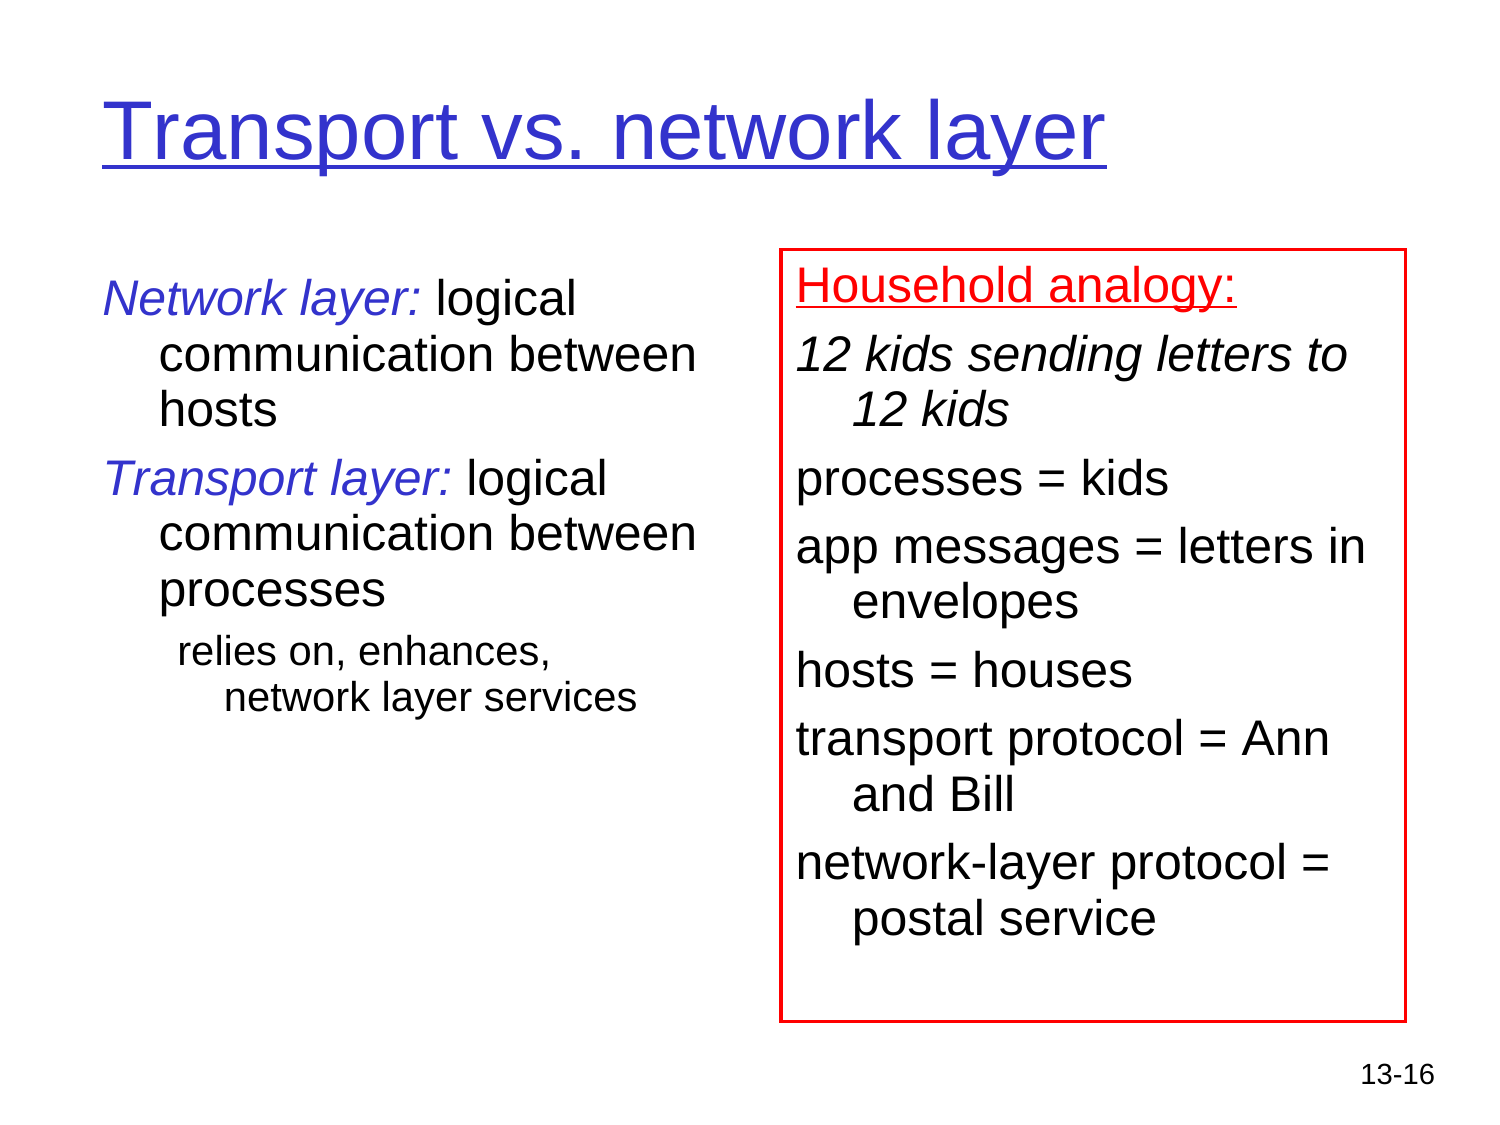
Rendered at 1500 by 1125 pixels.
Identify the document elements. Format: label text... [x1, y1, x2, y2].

title Transport vs. network layer [87, 37, 1363, 225]
list Household analogy: 12 kids sending letters to 12 kids processes = kids app messages = letters in envelopes hosts = houses transport protocol = Ann and Bill network-layer protocol = postal service [780, 249, 1406, 1022]
list Network layer: logical communication between hosts Transport layer: logical communication between processes relies on, enhances, network layer services [87, 262, 713, 1026]
